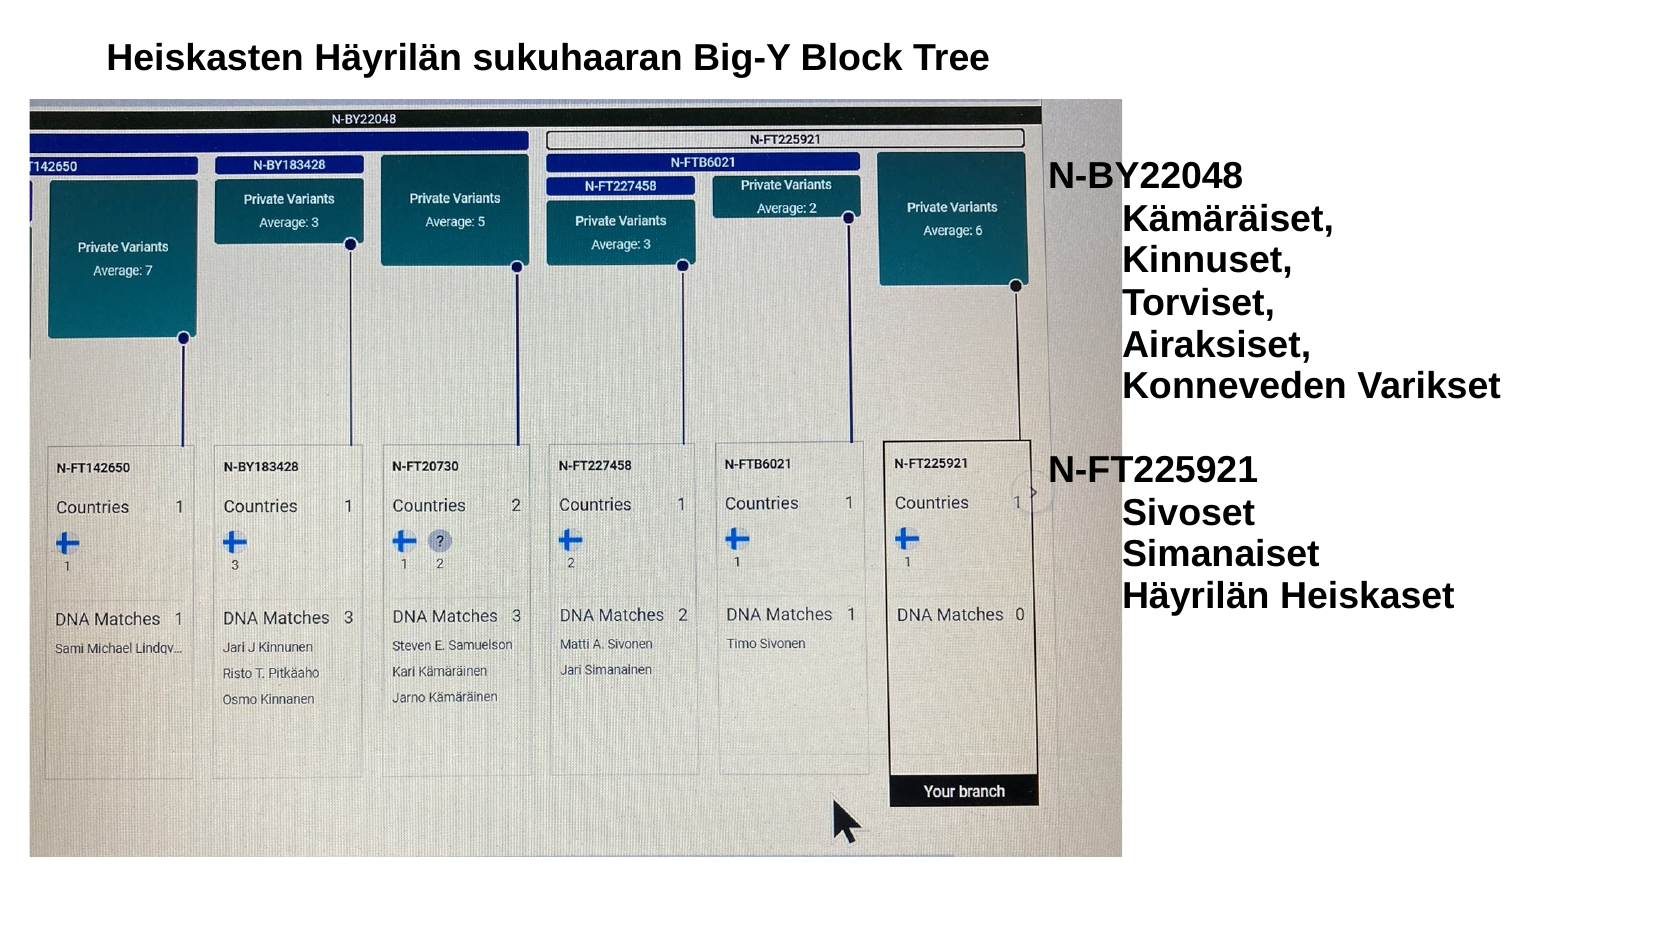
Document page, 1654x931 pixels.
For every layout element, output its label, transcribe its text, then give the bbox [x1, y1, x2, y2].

picture [29, 99, 1123, 857]
text_box Heiskasten Häyrilän sukuhaaran Big-Y Block Tree [91, 29, 1123, 87]
text_box N-BY22048 Kämäräiset, Kinnuset, Torviset, Airaksiset, Konneveden Varikset N-FT225921 Sivoset Simanaiset Häyrilän Heiskaset [1033, 147, 1536, 665]
